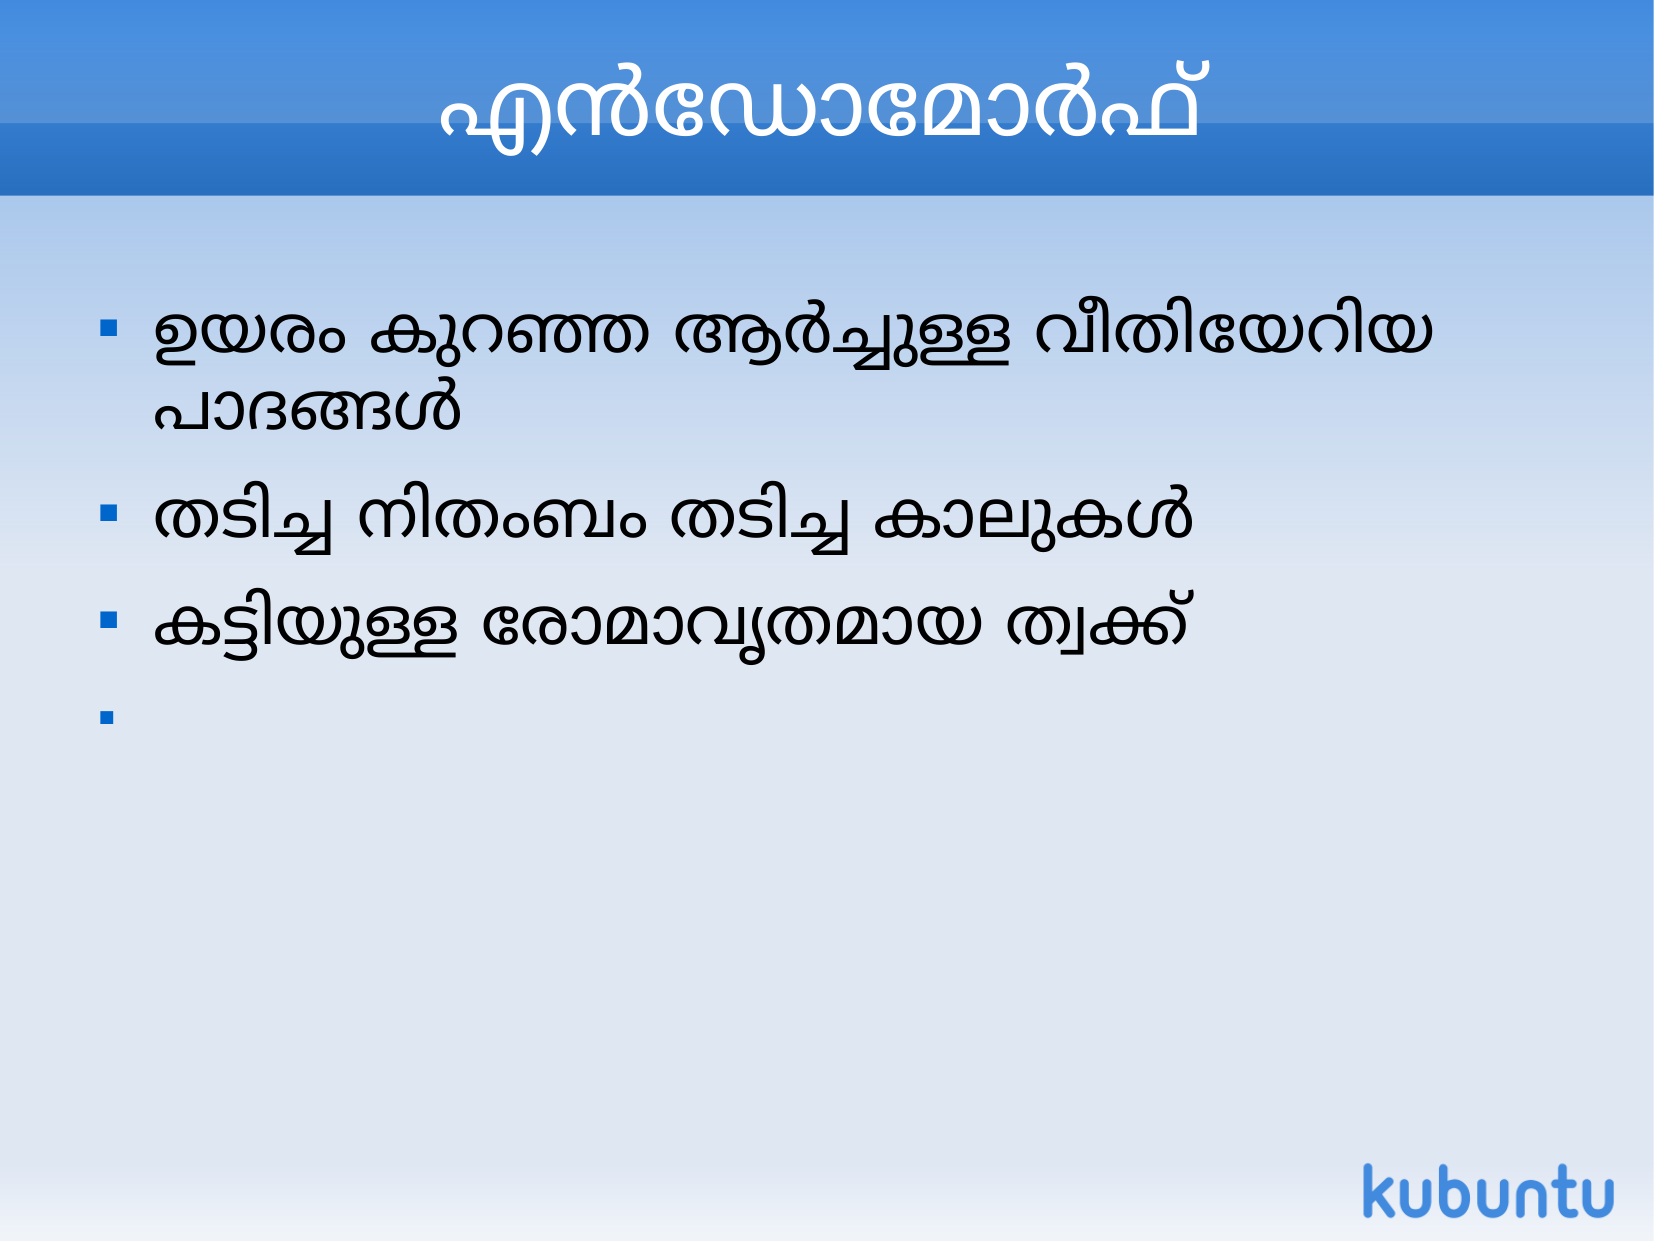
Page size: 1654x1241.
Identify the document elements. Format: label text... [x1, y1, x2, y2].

picture [0, 0, 1654, 1241]
list ഉയരം കുറഞ്ഞ ആര്‍ച്ചുള്ള വീതിയേറിയ പാദങ്ങള്‍ തടിച്ച നിതംബം തടിച്ച കാലുകള്‍ കട്ടിയുള്ള രോമാവൃതമായ ത്വക്ക് [82, 290, 1571, 1109]
title എന്‍ഡോമോര്‍ഫ് [76, 0, 1565, 208]
